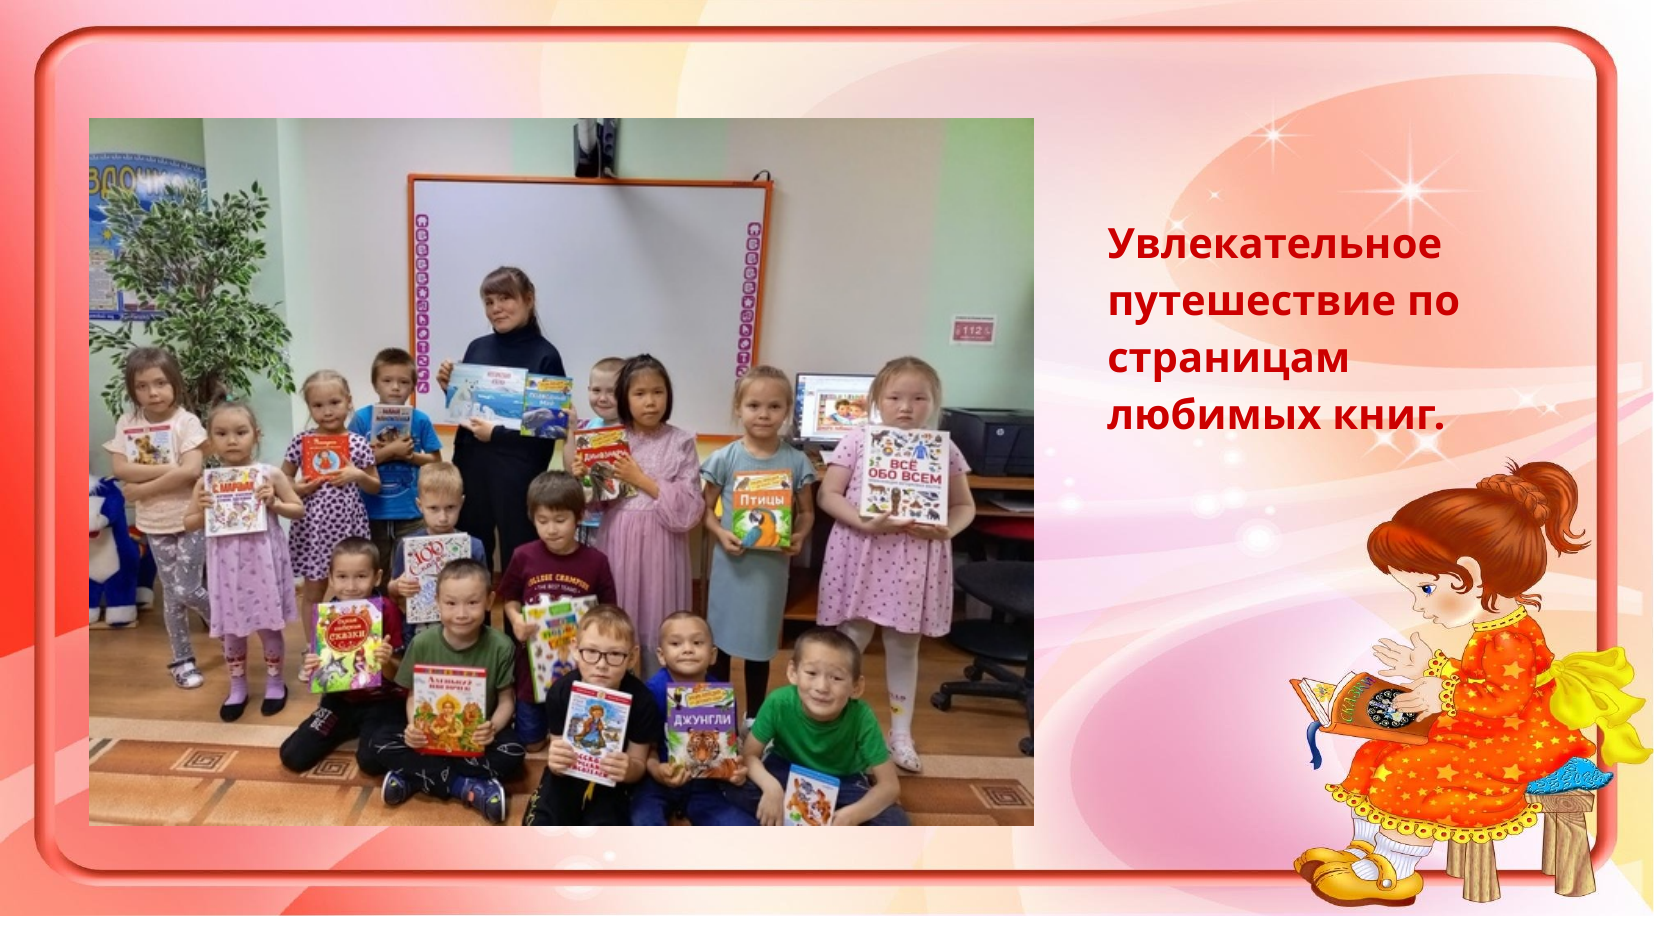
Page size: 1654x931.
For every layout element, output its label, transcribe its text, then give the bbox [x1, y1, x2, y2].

text_box Увлекательное путешествие по страницам любимых книг. [1092, 206, 1506, 449]
picture [0, 0, 1654, 916]
